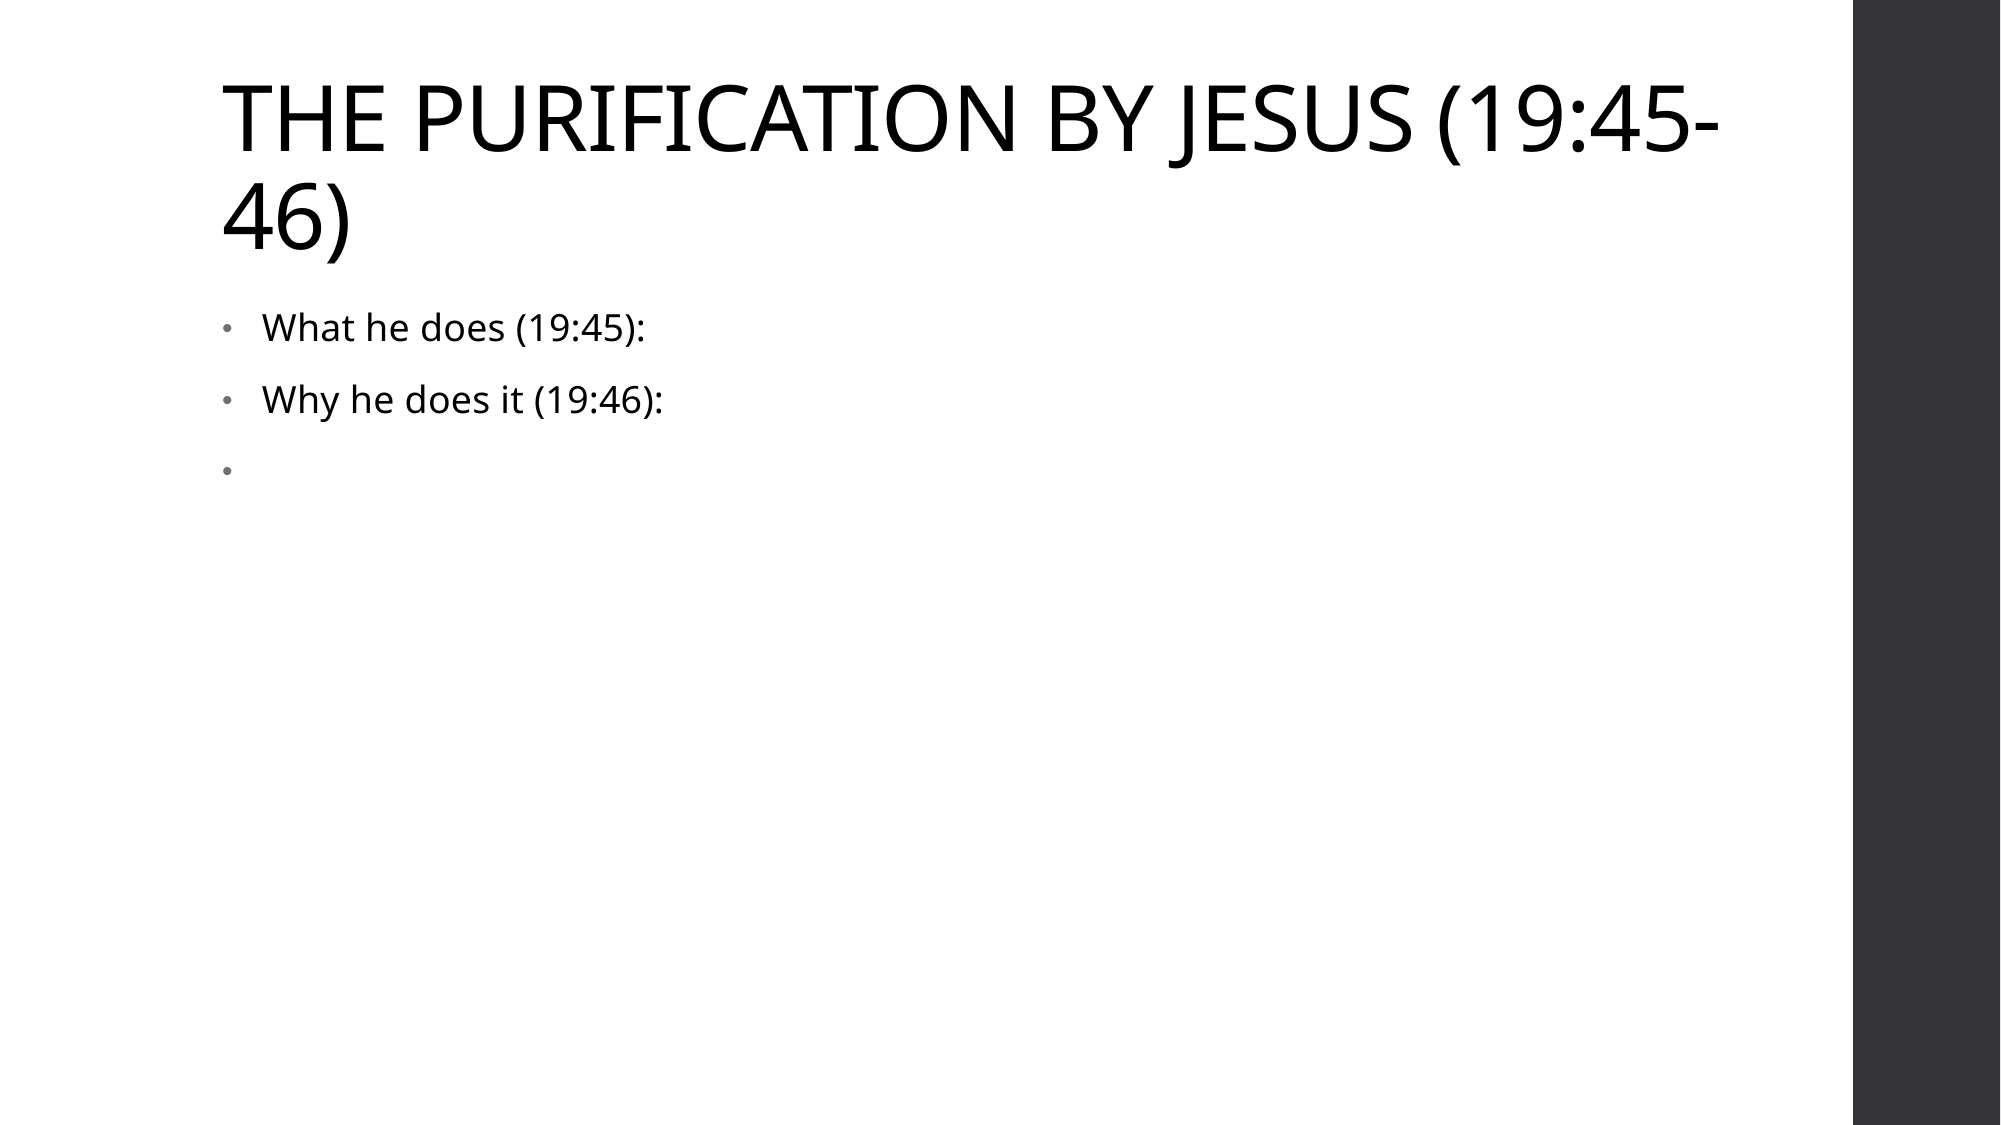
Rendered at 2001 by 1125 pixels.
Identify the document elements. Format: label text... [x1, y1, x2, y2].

title THE PURIFICATION BY JESUS (19:45-46) [206, 60, 1797, 278]
list What he does (19:45): Why he does it (19:46): [206, 299, 1617, 1014]
